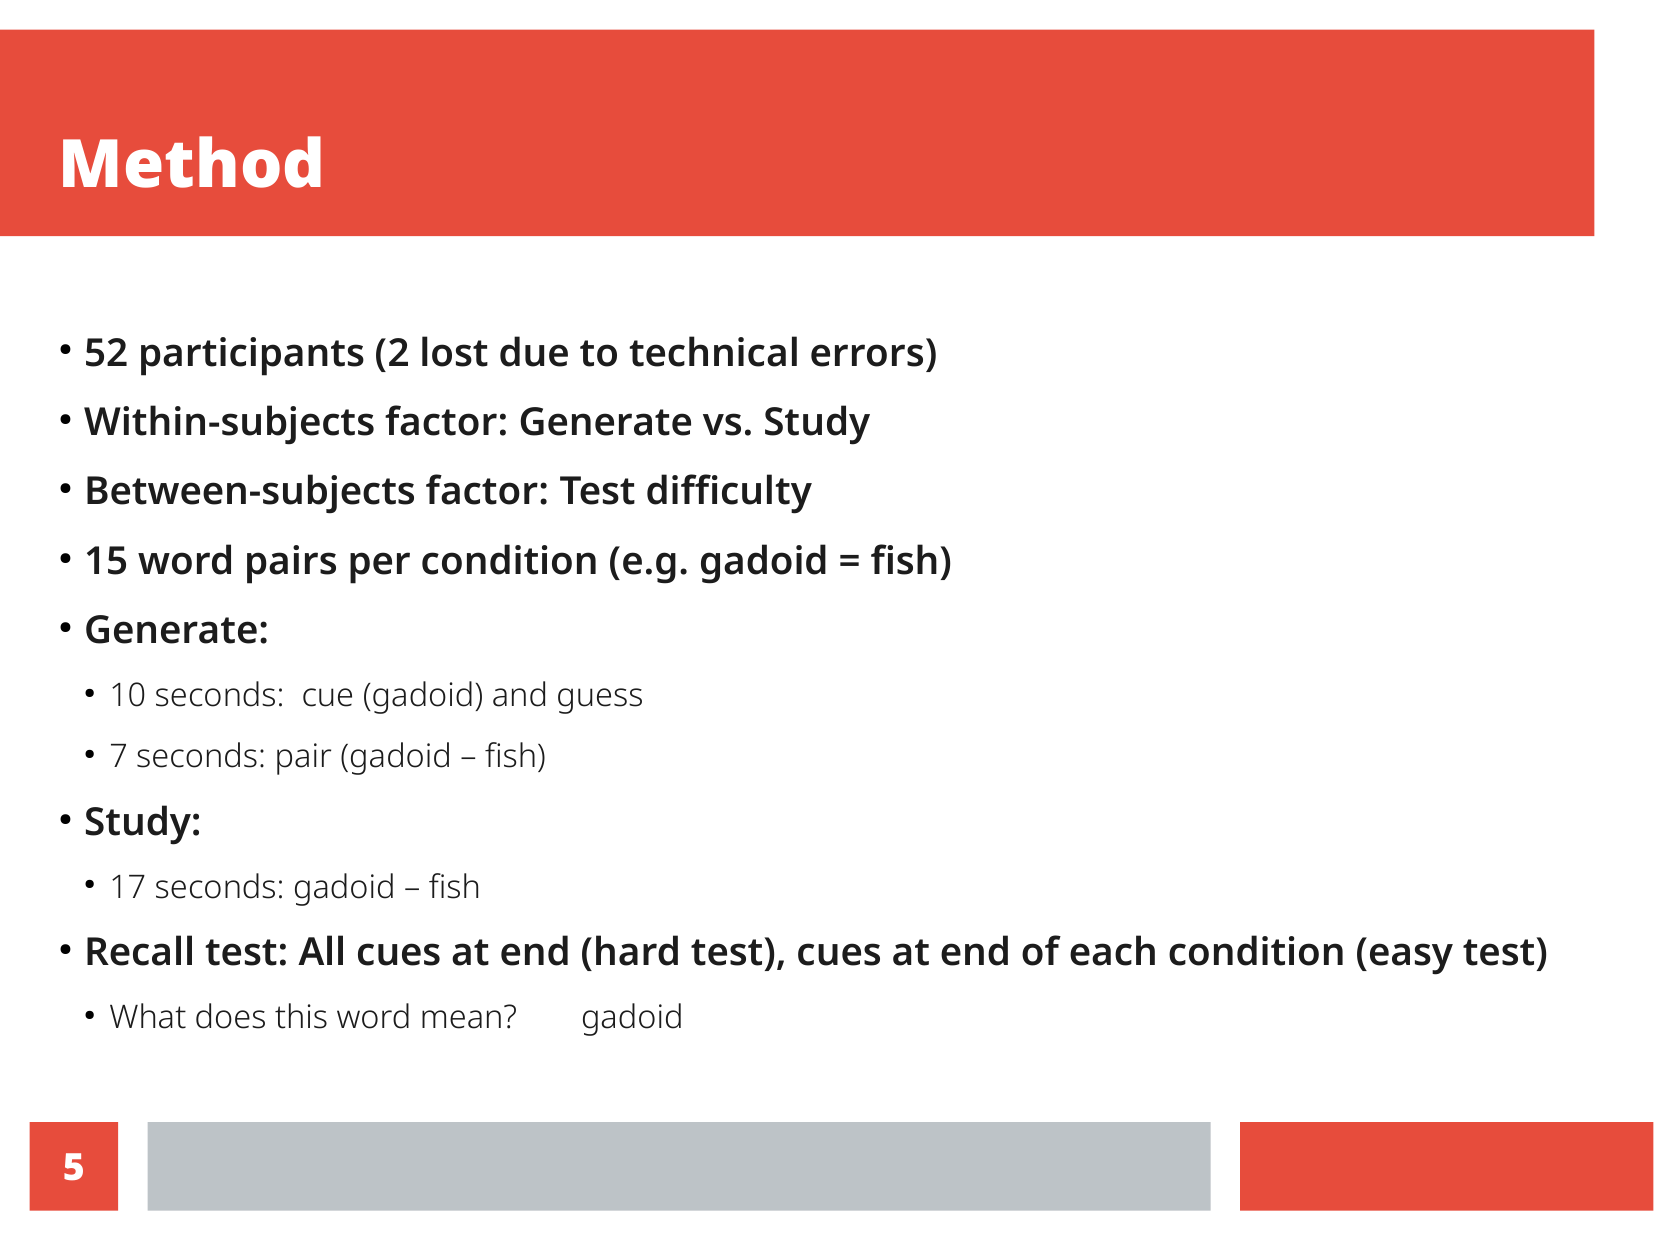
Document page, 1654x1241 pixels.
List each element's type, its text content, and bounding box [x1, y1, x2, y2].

title Method [59, 59, 1595, 207]
list 52 participants (2 lost due to technical errors) Within-subjects factor: Generate vs. Study Between-subjects factor: Test difficulty 15 word pairs per condition (e.g. gadoid = fish) Generate: 10 seconds: cue (gadoid) and guess 7 seconds: pair (gadoid – fish) Study: 17 seconds: gadoid – fish Recall test: All cues at end (hard test), cues at end of each condition (easy test) What does this word mean? gadoid [59, 324, 1565, 1093]
